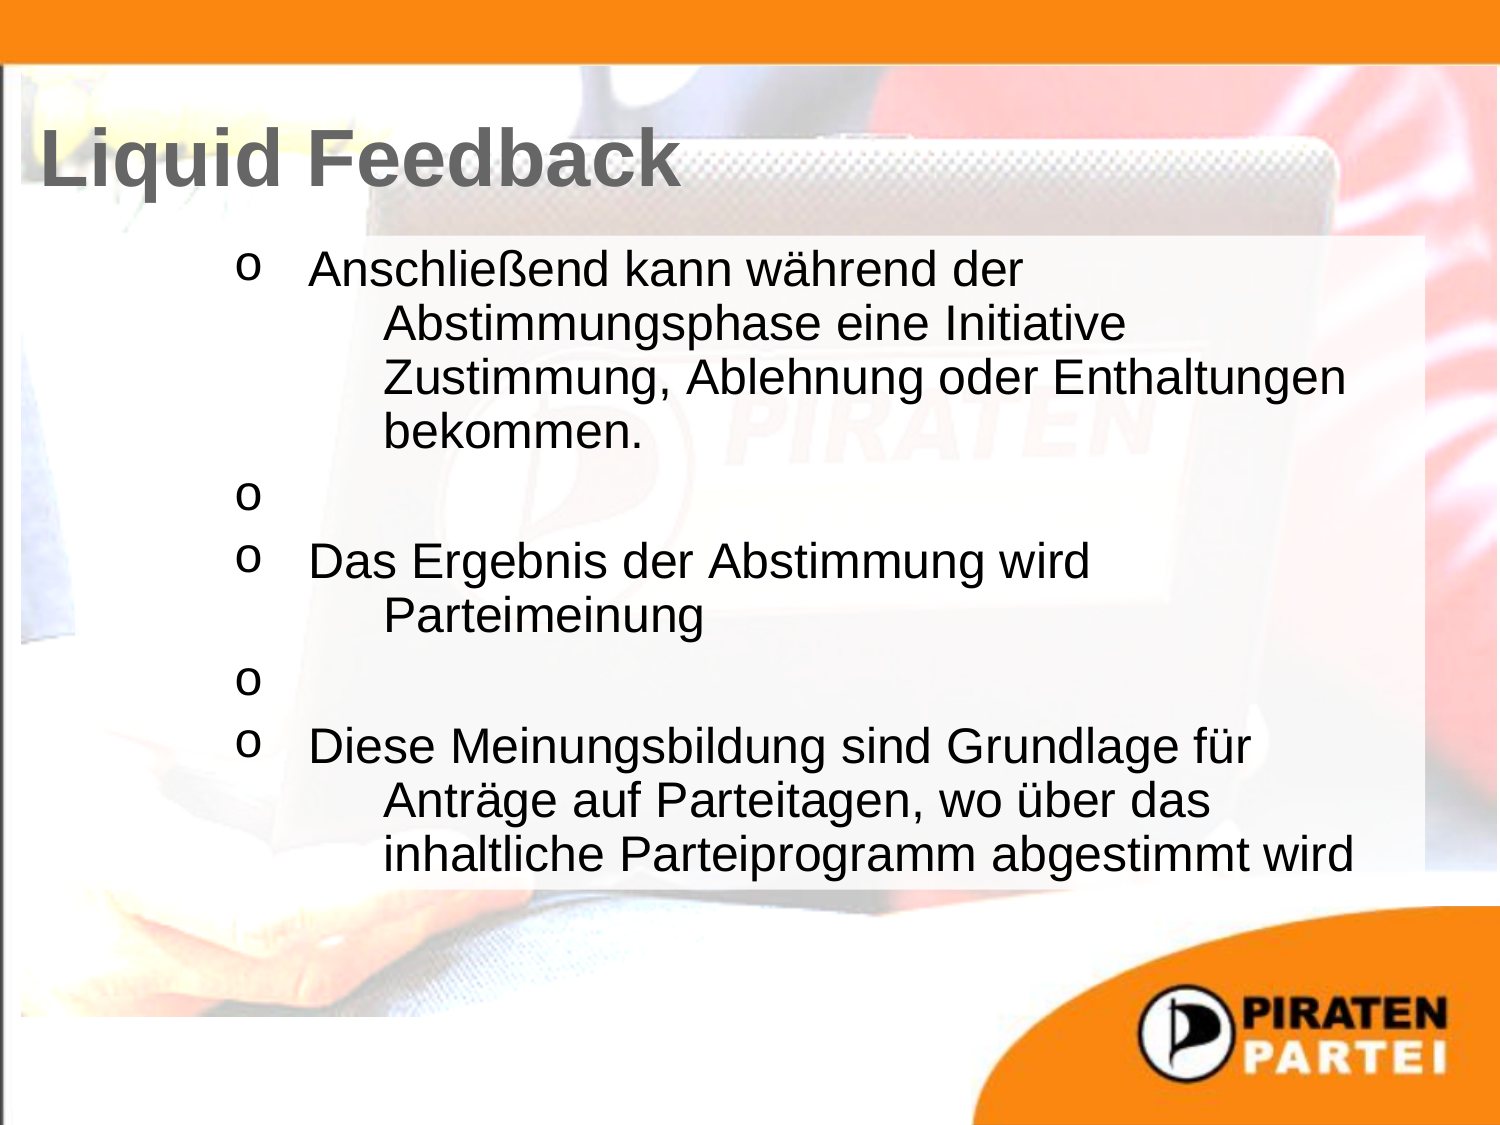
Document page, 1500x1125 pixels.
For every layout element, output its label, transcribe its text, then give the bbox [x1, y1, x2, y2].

picture [21, 66, 1500, 1125]
title Liquid Feedback [24, 97, 1375, 212]
list Anschließend kann während der Abstimmungsphase eine Initiative Zustimmung, Ablehnung oder Enthaltungen bekommen. Das Ergebnis der Abstimmung wird Parteimeinung Diese Meinungsbildung sind Grundlage für Anträge auf Parteitagen, wo über das inhaltliche Parteiprogramm abgestimmt wird [75, 235, 1426, 784]
